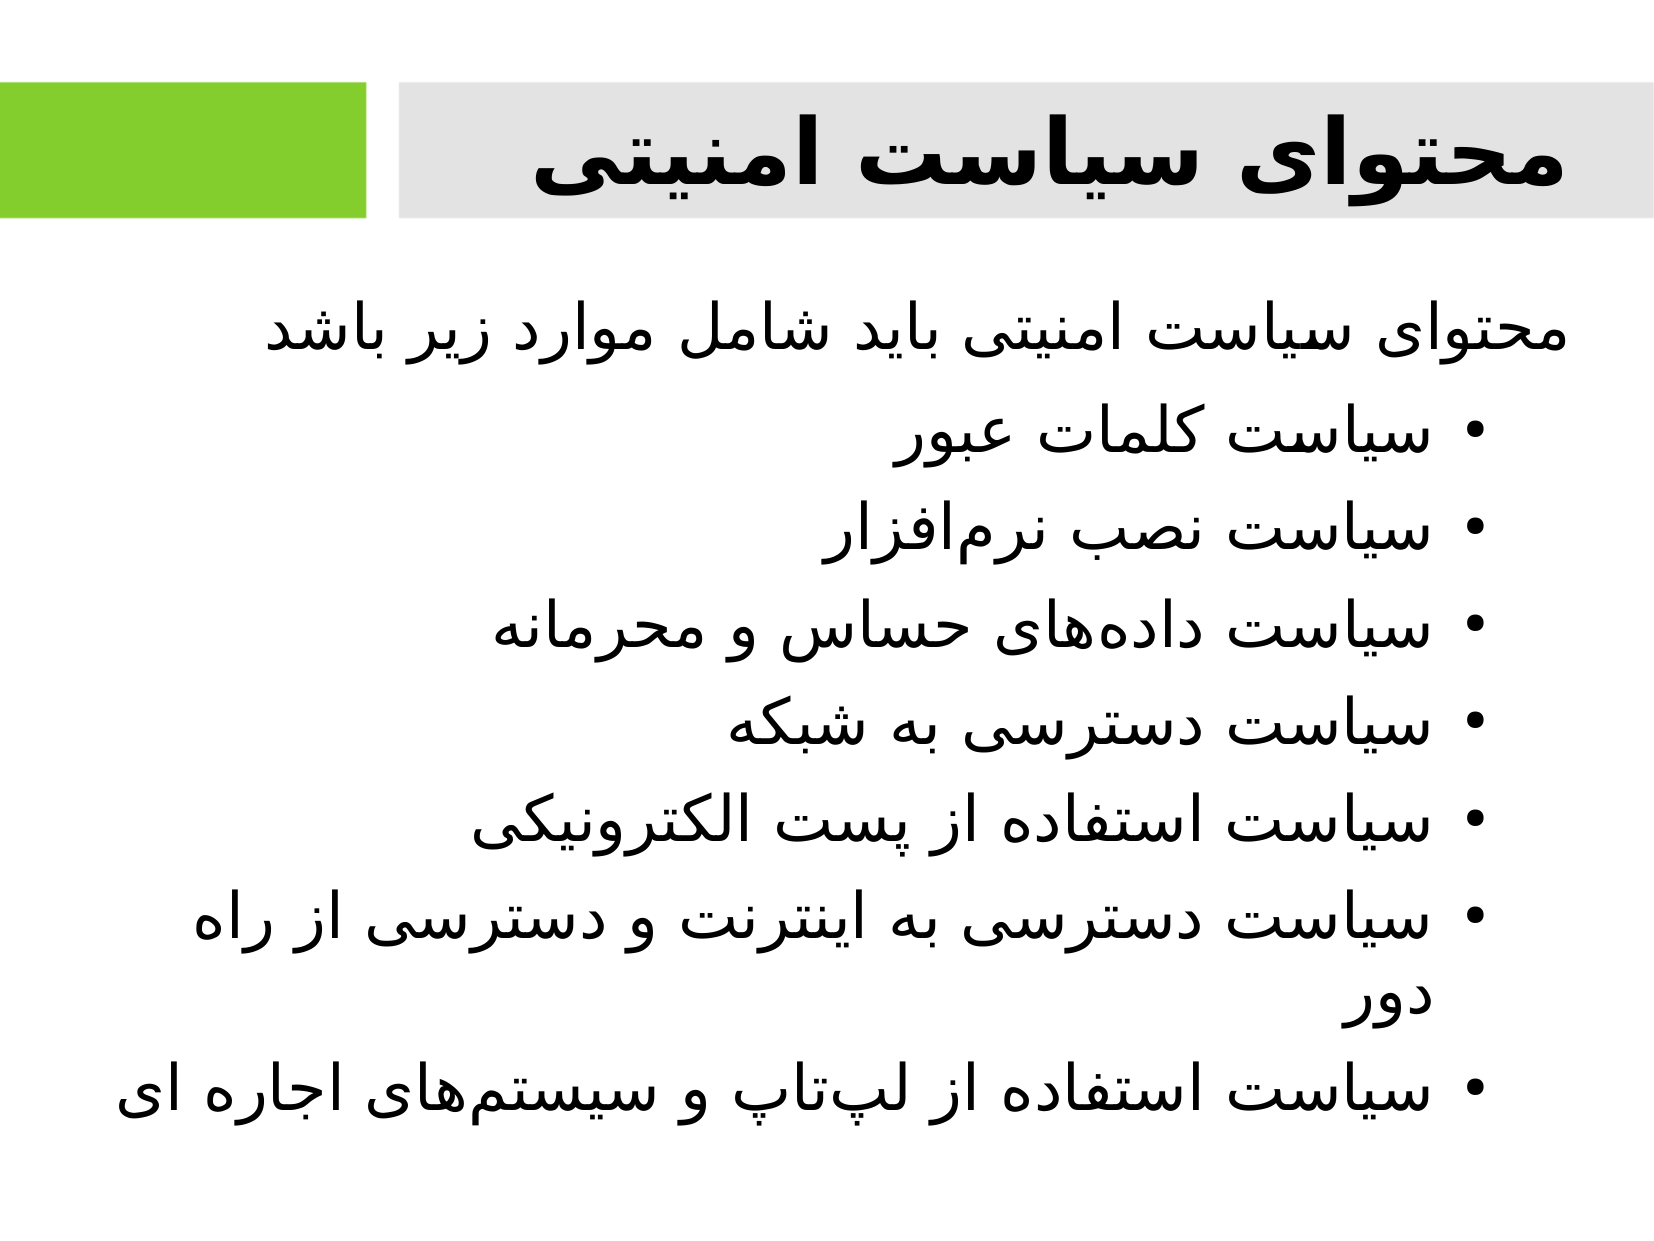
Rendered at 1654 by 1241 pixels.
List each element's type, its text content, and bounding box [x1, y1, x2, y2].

list محتوای سیاست امنیتی باید شامل موارد زیر باشد سیاست کلمات عبور سیاست نصب نرم‌افزار سیاست داده‌های حساس و محرمانه سیاست دسترسی به شبکه سیاست استفاده از پست الکترونیکی سیاست دسترسی به اینترنت و دسترسی از راه دور سیاست استفاده از لپ‌تاپ و سیستم‌های اجاره ای [82, 290, 1571, 1182]
title محتوای سیاست امنیتی [82, 49, 1571, 257]
picture [0, 0, 1654, 1241]
